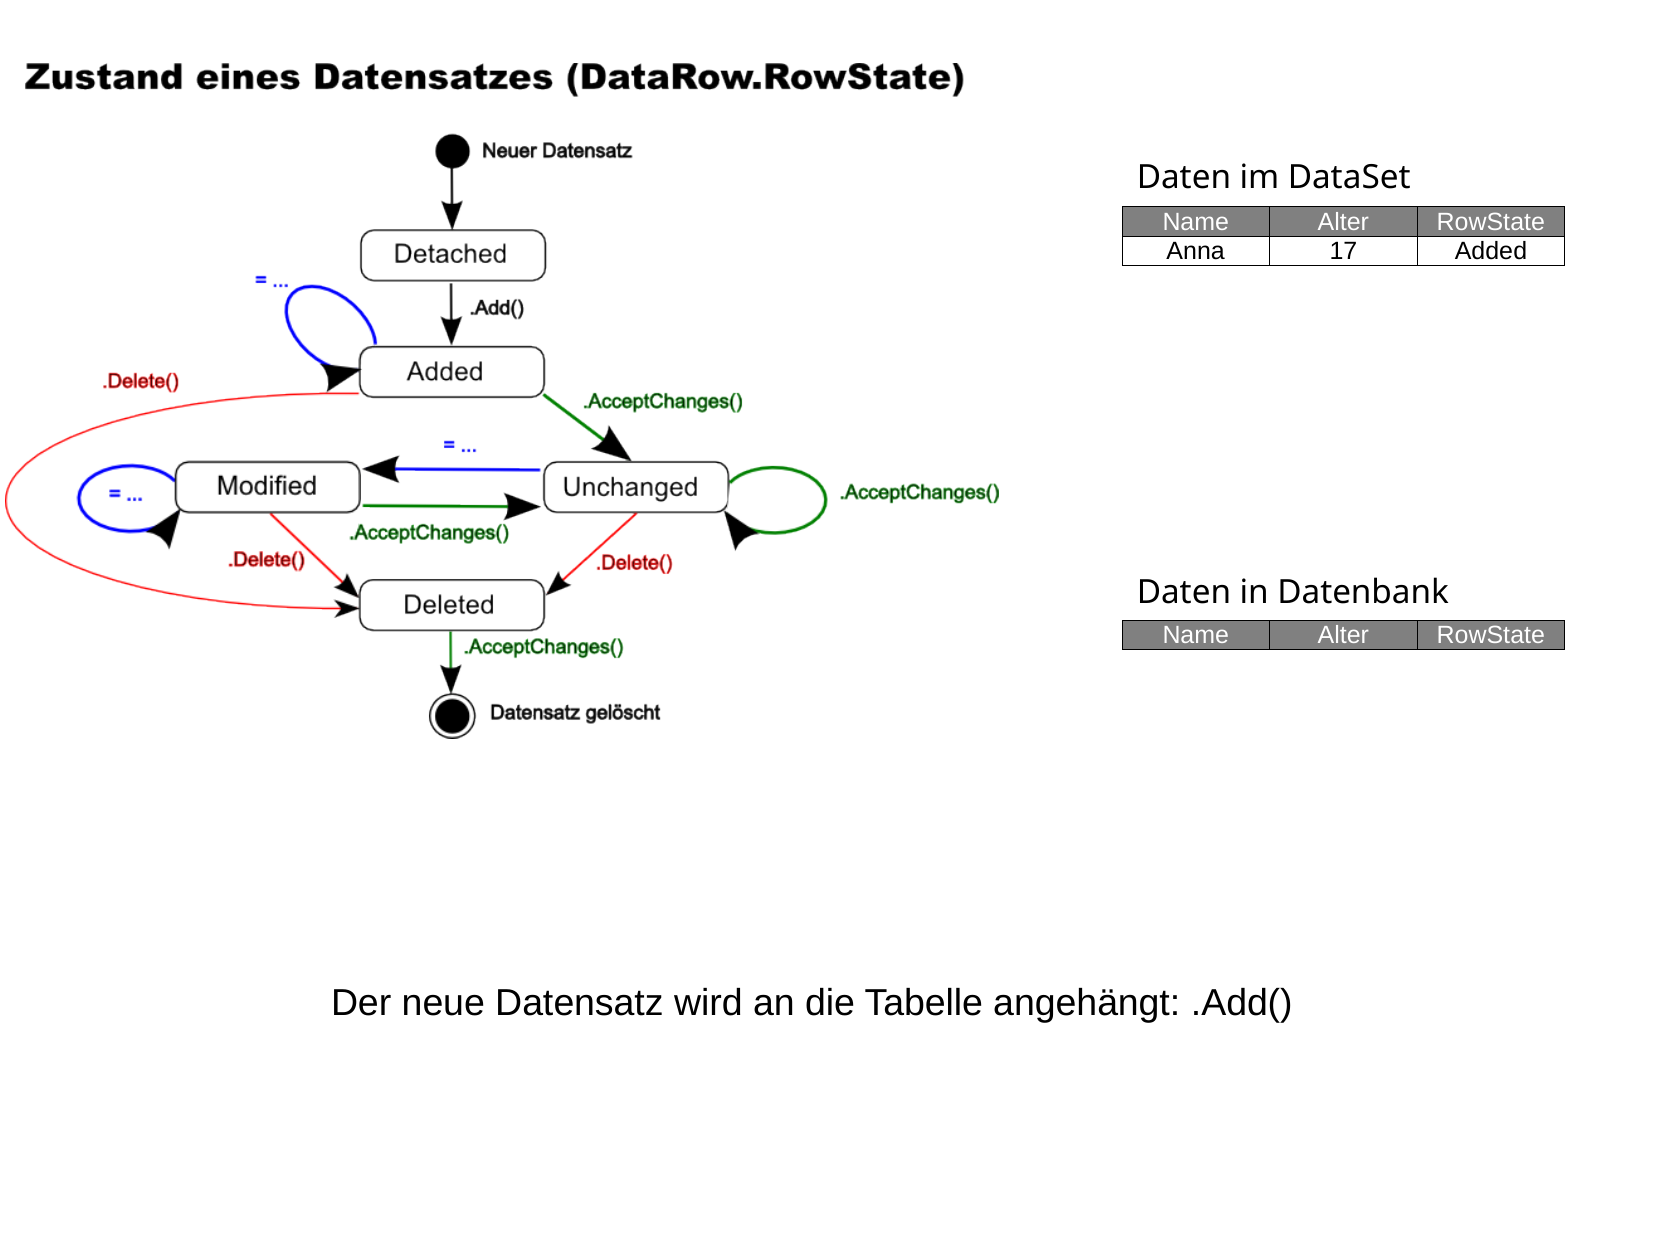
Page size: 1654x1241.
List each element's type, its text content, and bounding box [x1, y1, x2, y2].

picture [5, 63, 999, 739]
text_box RowState [1418, 206, 1565, 236]
text_box Der neue Datensatz wird an die Tabelle angehängt: .Add() [59, 974, 1565, 1032]
text_box Name [1122, 206, 1269, 236]
text_box 17 [1269, 236, 1417, 266]
text_box Alter [1269, 620, 1418, 650]
text_box Added [1417, 236, 1565, 266]
text_box Anna [1122, 236, 1269, 266]
text_box RowState [1418, 620, 1565, 650]
text_box Name [1122, 620, 1269, 650]
text_box Alter [1269, 206, 1418, 236]
text_box Daten in Datenbank [1122, 561, 1595, 623]
text_box Daten im DataSet [1122, 145, 1536, 206]
